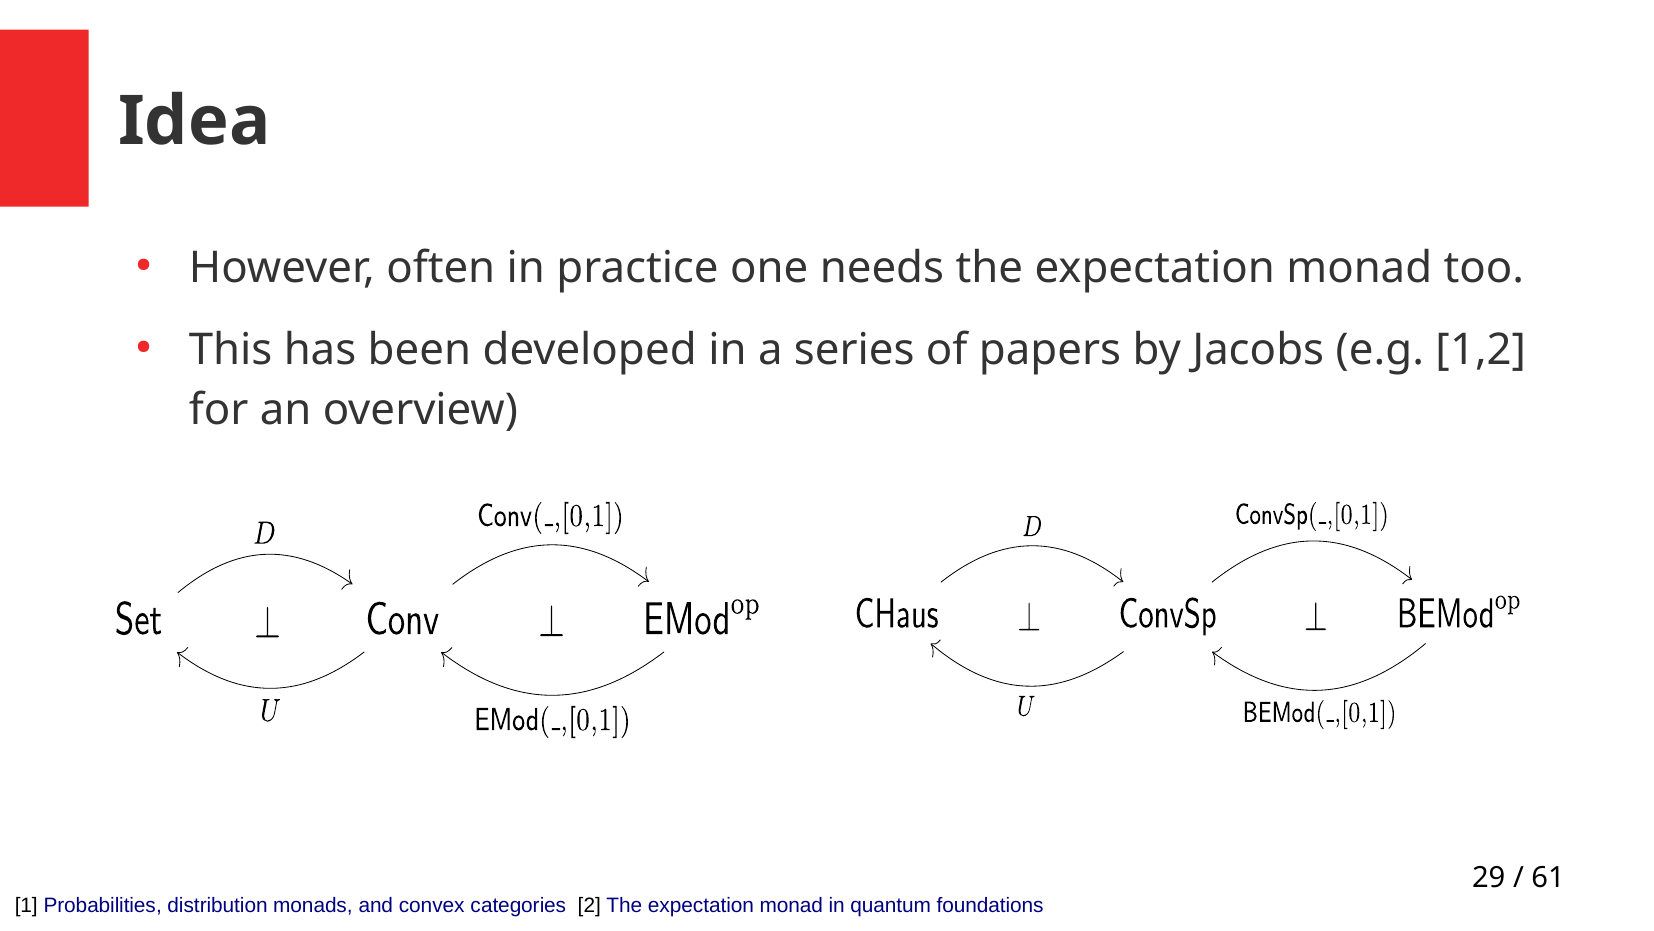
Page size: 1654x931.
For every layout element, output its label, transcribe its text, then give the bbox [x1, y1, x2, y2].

text_box [856, 501, 1520, 730]
text_box [116, 501, 759, 739]
title Idea [118, 29, 1595, 207]
text_box [1] Probabilities, distribution monads, and convex categories [2] The expectation monad in quantum foundations [0, 885, 1625, 931]
list However, often in practice one needs the expectation monad too. This has been developed in a series of papers by Jacobs (e.g. [1,2] for an overview) [118, 236, 1595, 798]
